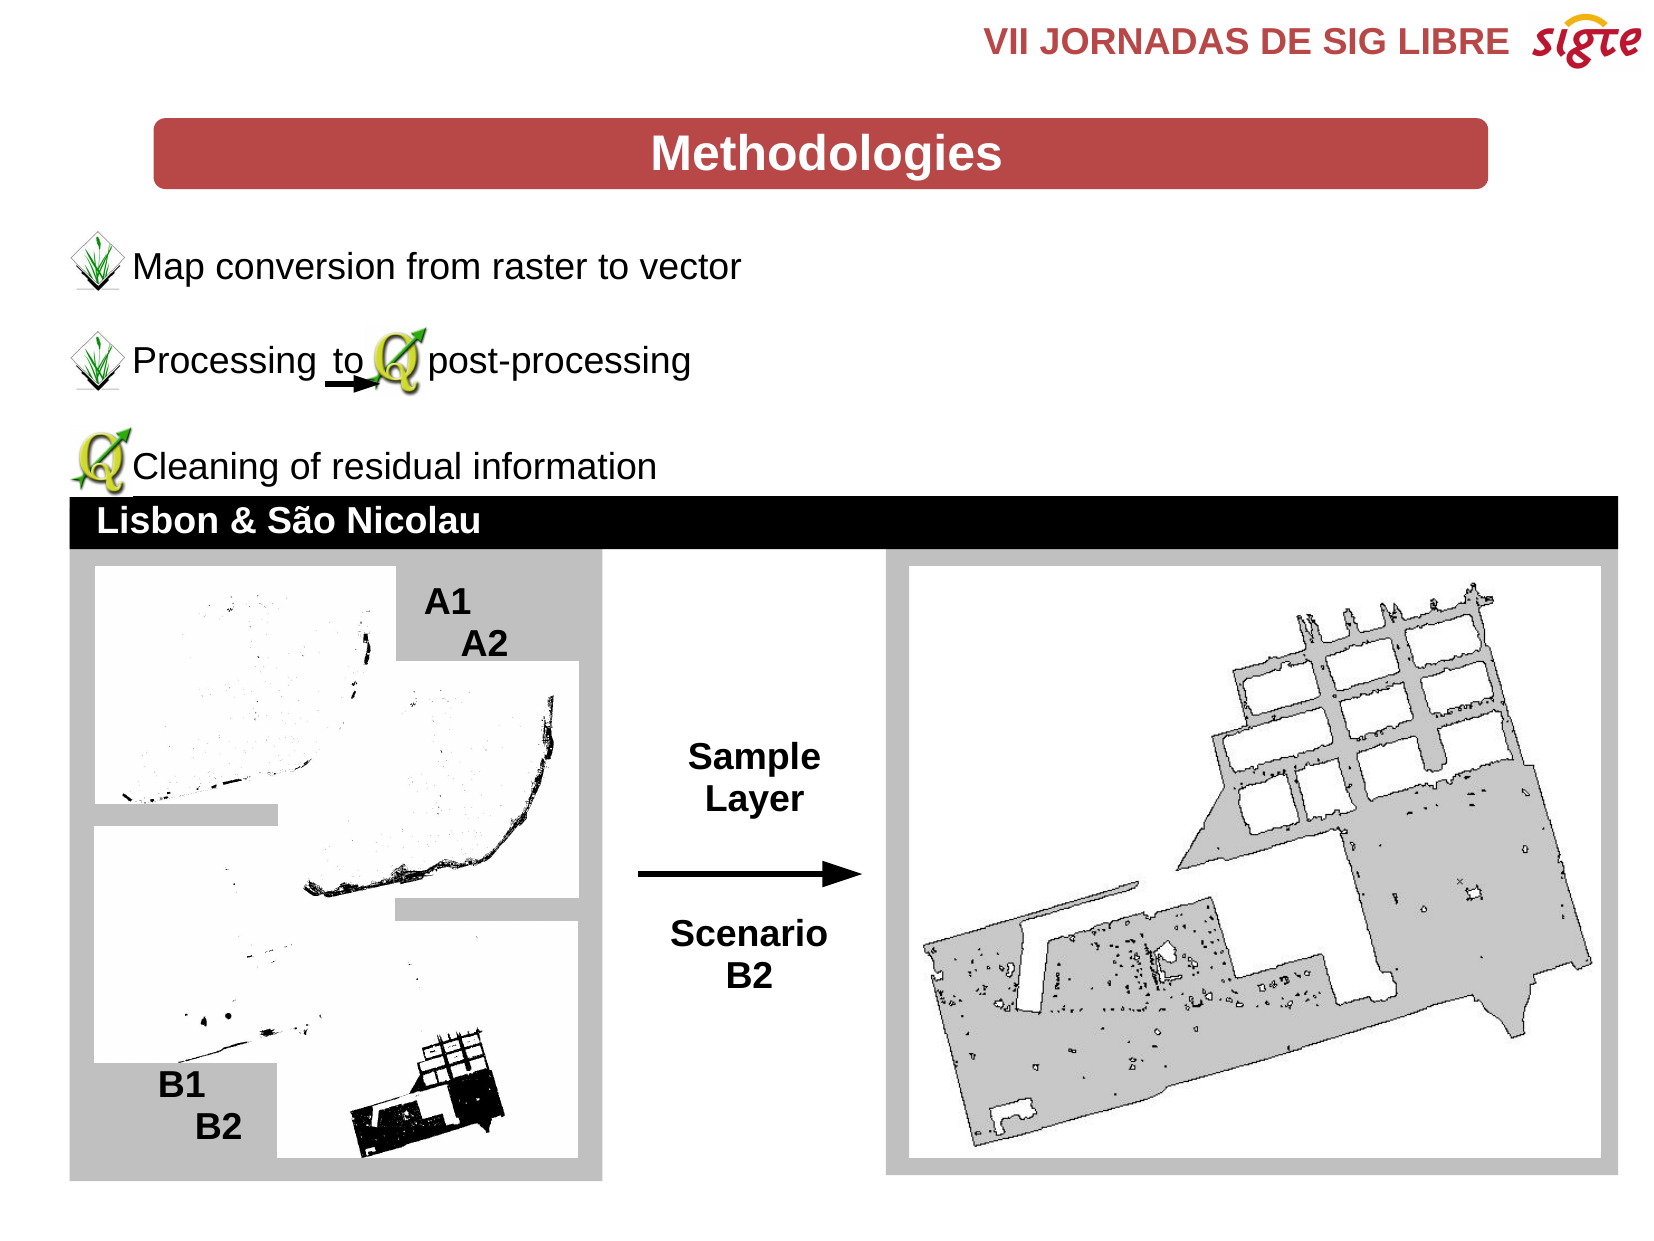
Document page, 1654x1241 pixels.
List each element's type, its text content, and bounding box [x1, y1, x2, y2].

picture [1528, 11, 1644, 71]
picture [909, 566, 1601, 1158]
picture [70, 331, 125, 391]
picture [69, 425, 133, 497]
text_box Cleaning of residual information [132, 445, 686, 503]
text_box Map conversion from raster to vector [132, 245, 839, 303]
text_box Processing [132, 339, 331, 397]
text_box Sample Layer [673, 727, 837, 830]
picture [364, 325, 428, 397]
title Methodologies [82, 49, 1571, 257]
text_box post-processing [427, 339, 709, 397]
text_box A1 A2 [372, 572, 523, 675]
picture [94, 566, 579, 1158]
text_box [626, 496, 1619, 1176]
text_box VII JORNADAS DE SIG LIBRE [968, 12, 1524, 71]
text_box Scenario B2 [655, 905, 844, 1007]
text_box B1 B2 [106, 1056, 258, 1158]
text_box [69, 497, 603, 1182]
text_box Lisbon & São Nicolau [81, 497, 626, 551]
picture [70, 231, 125, 291]
text_box to [332, 339, 384, 397]
